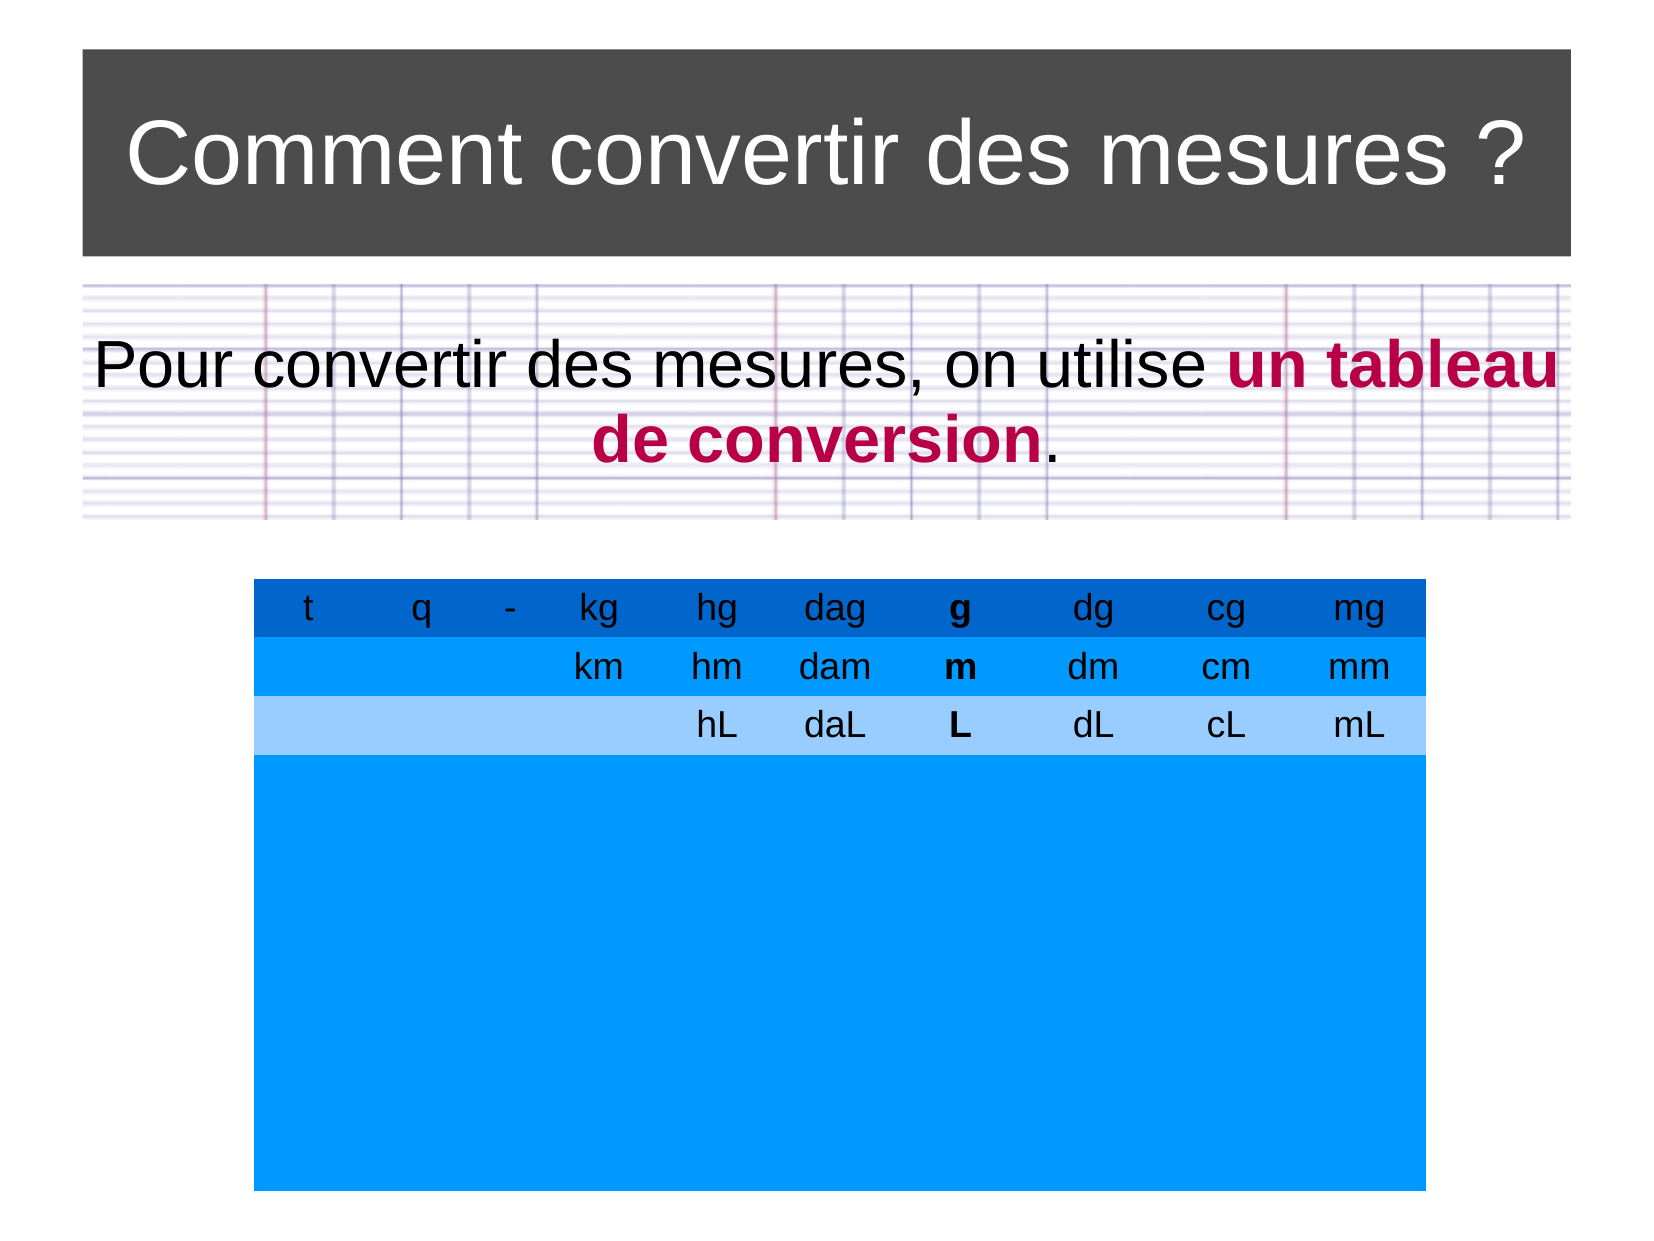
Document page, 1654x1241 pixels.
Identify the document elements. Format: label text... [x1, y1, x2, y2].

table_cell hm [658, 637, 776, 696]
table_cell [254, 637, 363, 696]
table_cell [481, 755, 540, 1191]
table_cell dm [1027, 637, 1160, 696]
table_header t [254, 579, 363, 637]
table_header q [363, 579, 481, 637]
table_cell [363, 696, 481, 755]
table_cell mL [1293, 696, 1426, 755]
table_cell [540, 755, 658, 1191]
table_header g [894, 579, 1027, 637]
table_header mg [1293, 579, 1426, 637]
table_cell [481, 696, 540, 755]
table_cell [254, 755, 363, 1191]
table_cell [1293, 755, 1426, 1191]
table_header hg [658, 579, 776, 637]
table_cell [363, 755, 481, 1191]
table_header dag [776, 579, 894, 637]
table_cell [894, 755, 1027, 1191]
table_header - [481, 579, 540, 637]
table_cell dL [1027, 696, 1160, 755]
table_header dg [1027, 579, 1160, 637]
table_cell daL [776, 696, 894, 755]
title Comment convertir des mesures ? [82, 49, 1571, 257]
table_header cg [1160, 579, 1293, 637]
table_cell [254, 696, 363, 755]
subtitle Pour convertir des mesures, on utilise un tableau de conversion. [82, 284, 1571, 520]
table_cell mm [1293, 637, 1426, 696]
table_cell [1027, 755, 1160, 1191]
table_cell dam [776, 637, 894, 696]
table_cell [1160, 755, 1293, 1191]
table_cell [776, 755, 894, 1191]
table_cell km [540, 637, 658, 696]
table_cell [363, 637, 481, 696]
table_cell L [894, 696, 1027, 755]
table_cell [658, 755, 776, 1191]
table_cell [481, 637, 540, 696]
table_cell hL [658, 696, 776, 755]
table_cell cm [1160, 637, 1293, 696]
table_cell m [894, 637, 1027, 696]
table_cell cL [1160, 696, 1293, 755]
table_cell [540, 696, 658, 755]
table_header kg [540, 579, 658, 637]
